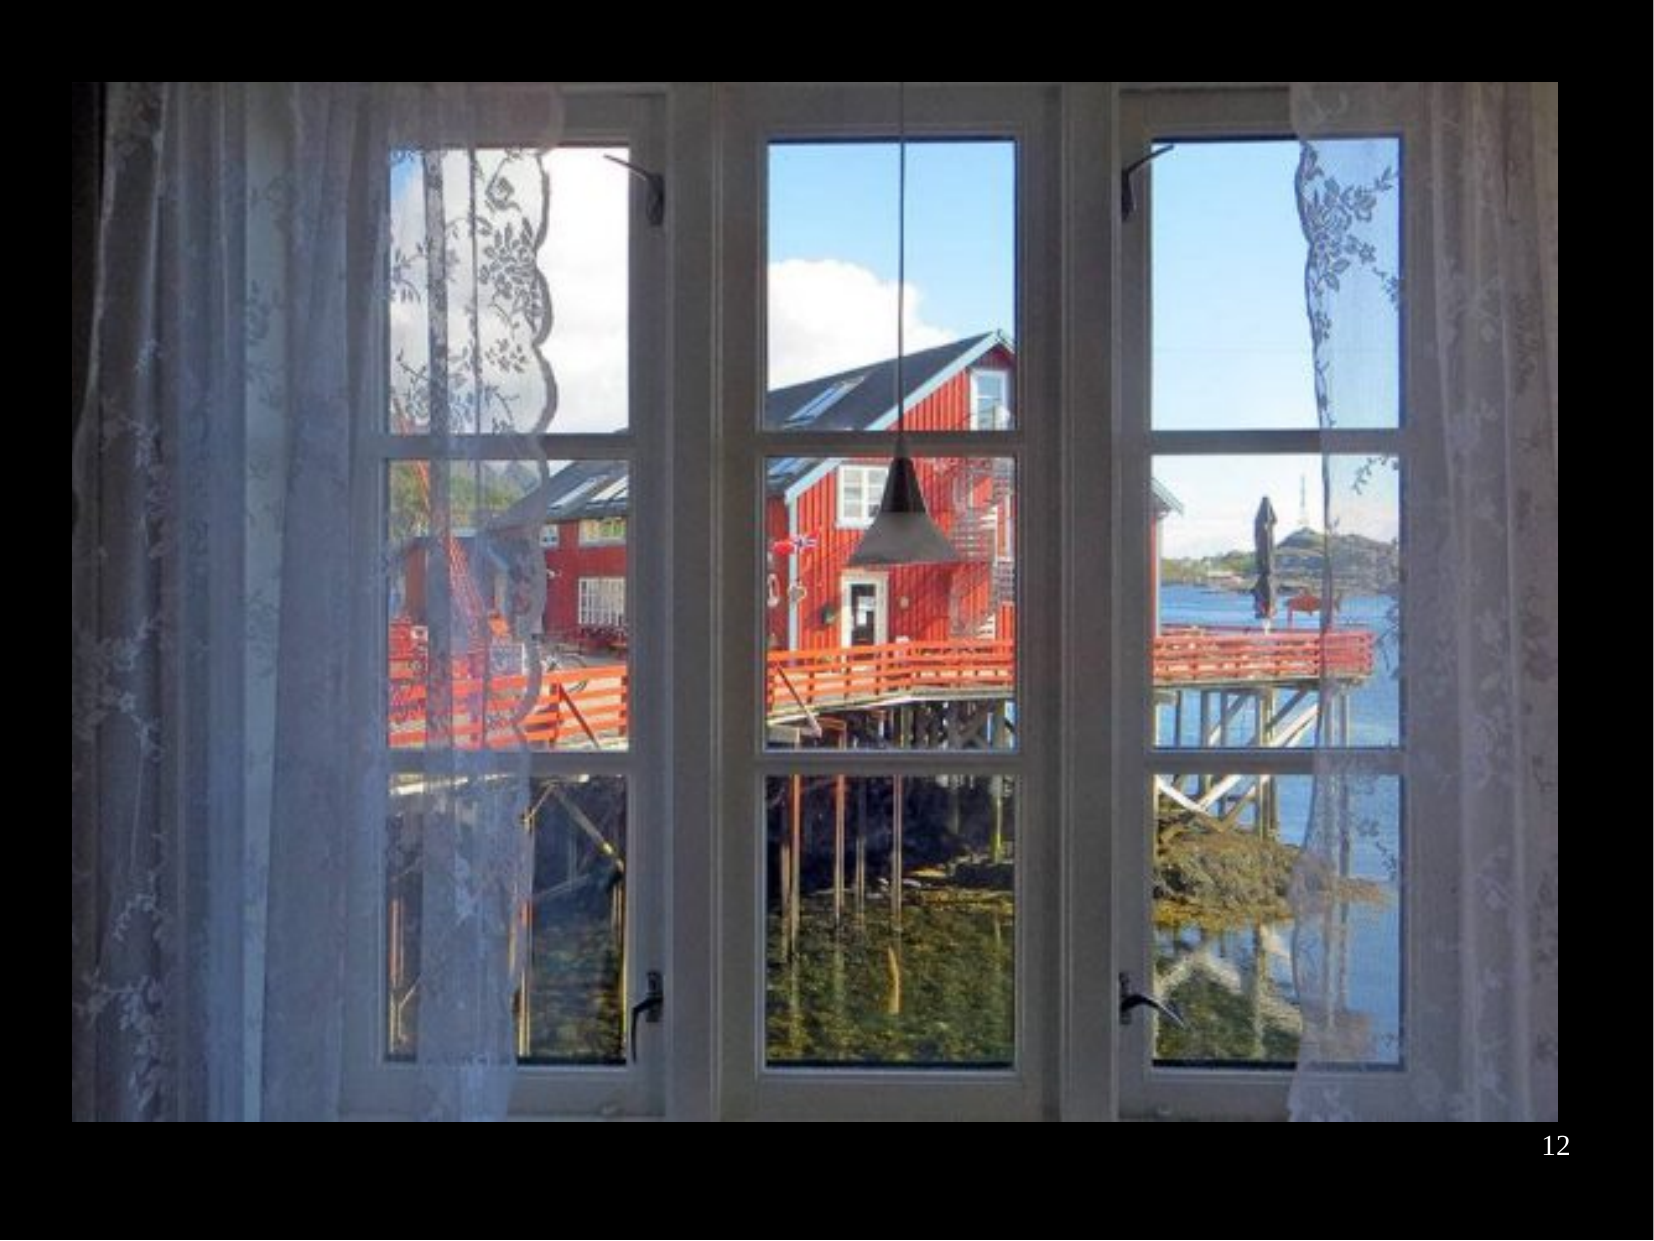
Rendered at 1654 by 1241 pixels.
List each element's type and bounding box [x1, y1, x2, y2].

picture [72, 82, 1558, 1123]
